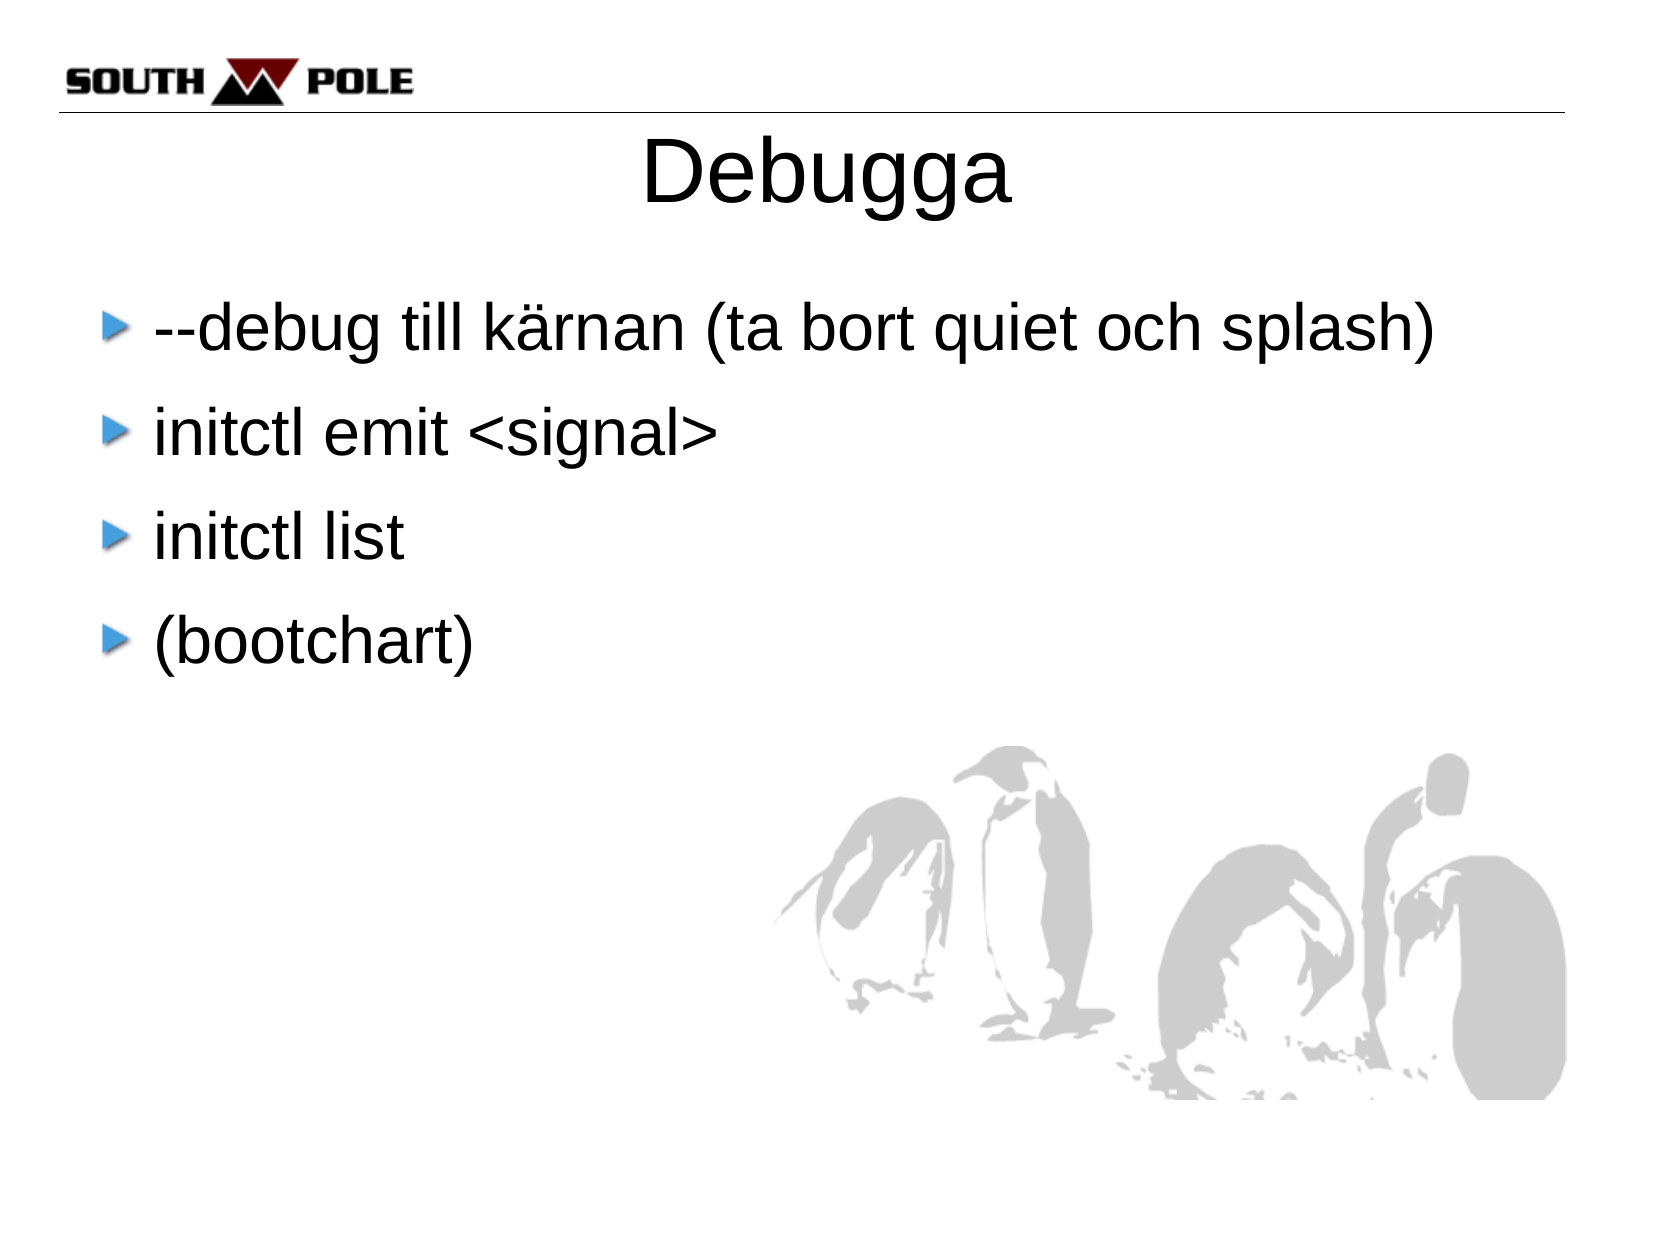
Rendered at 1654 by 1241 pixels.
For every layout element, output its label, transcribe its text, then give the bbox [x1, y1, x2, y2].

picture [66, 58, 414, 106]
title Debugga [82, 67, 1571, 275]
list --debug till kärnan (ta bort quiet och splash) initctl emit <signal> initctl list (bootchart) [82, 290, 1571, 1109]
